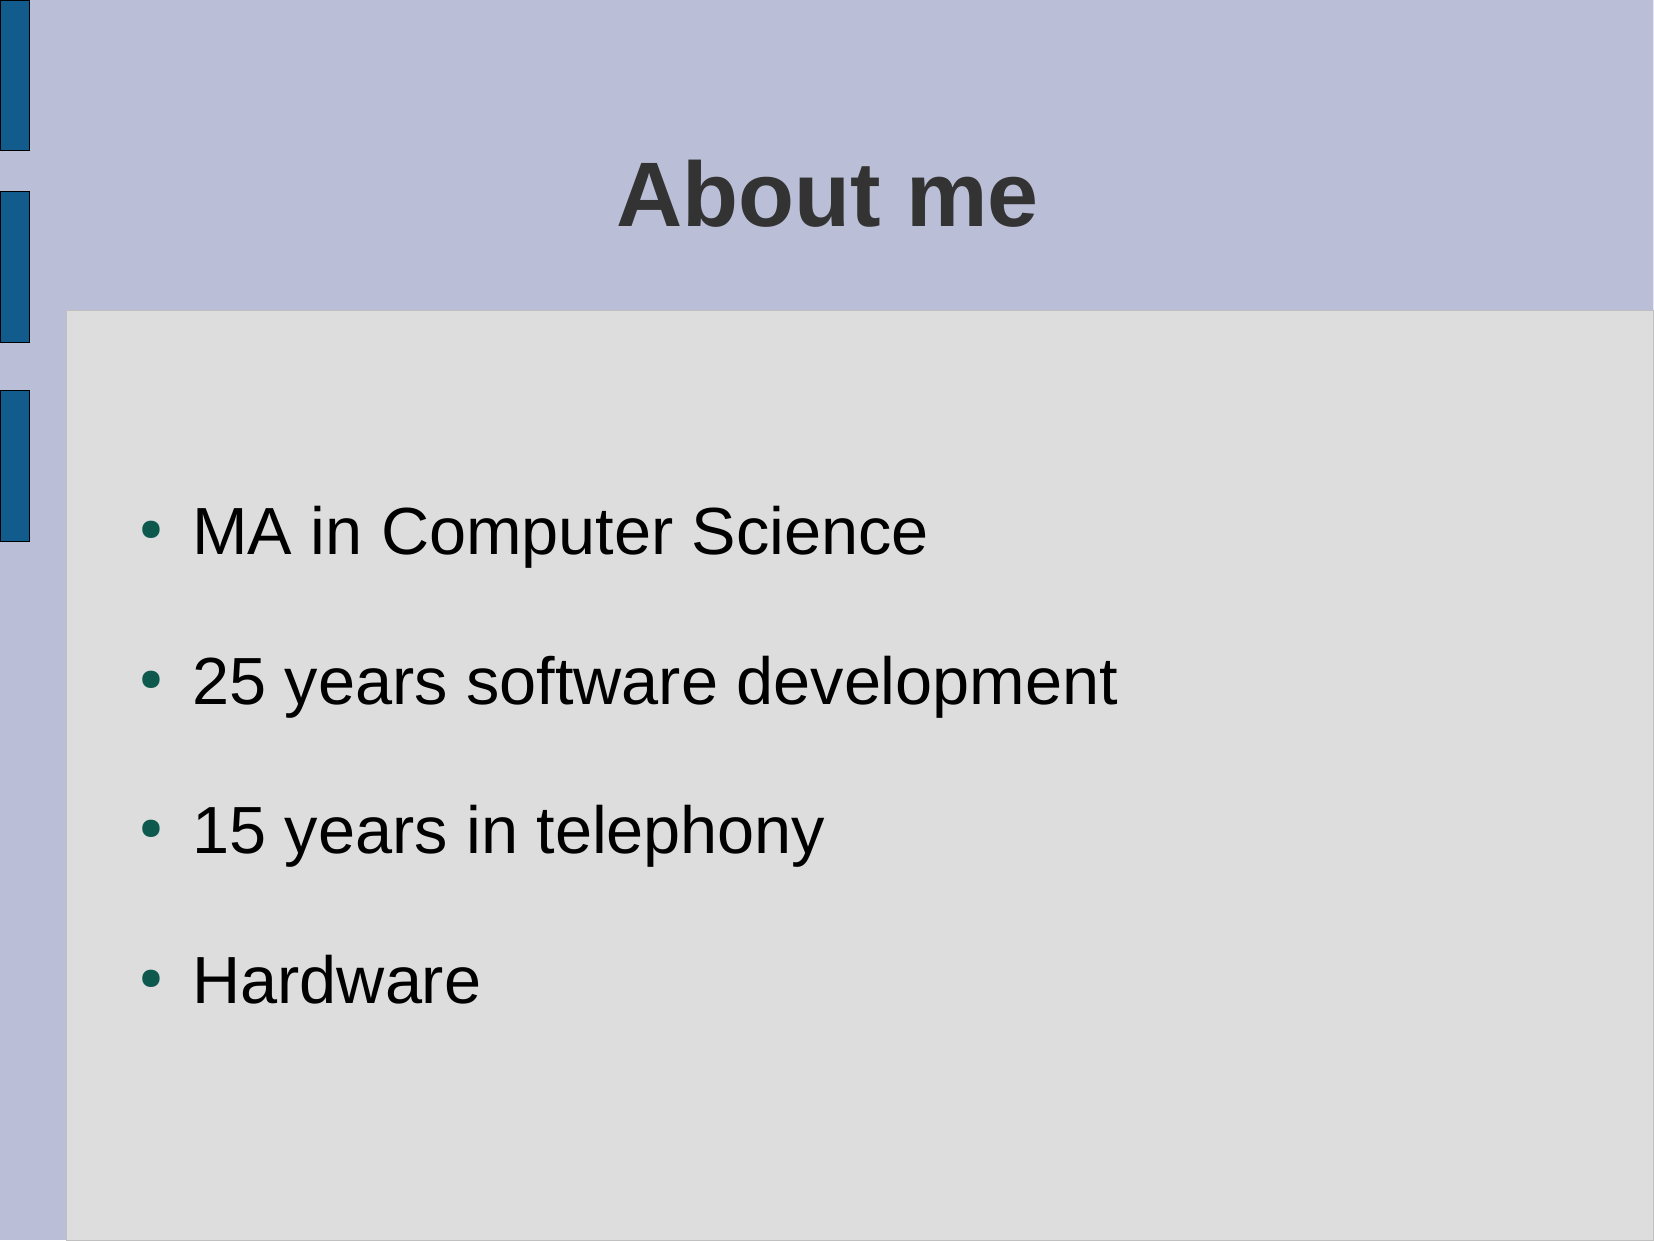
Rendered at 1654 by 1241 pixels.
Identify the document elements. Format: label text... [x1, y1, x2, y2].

title About me [121, 91, 1534, 299]
list MA in Computer Science 25 years software development 15 years in telephony Hardware [121, 344, 1534, 1149]
